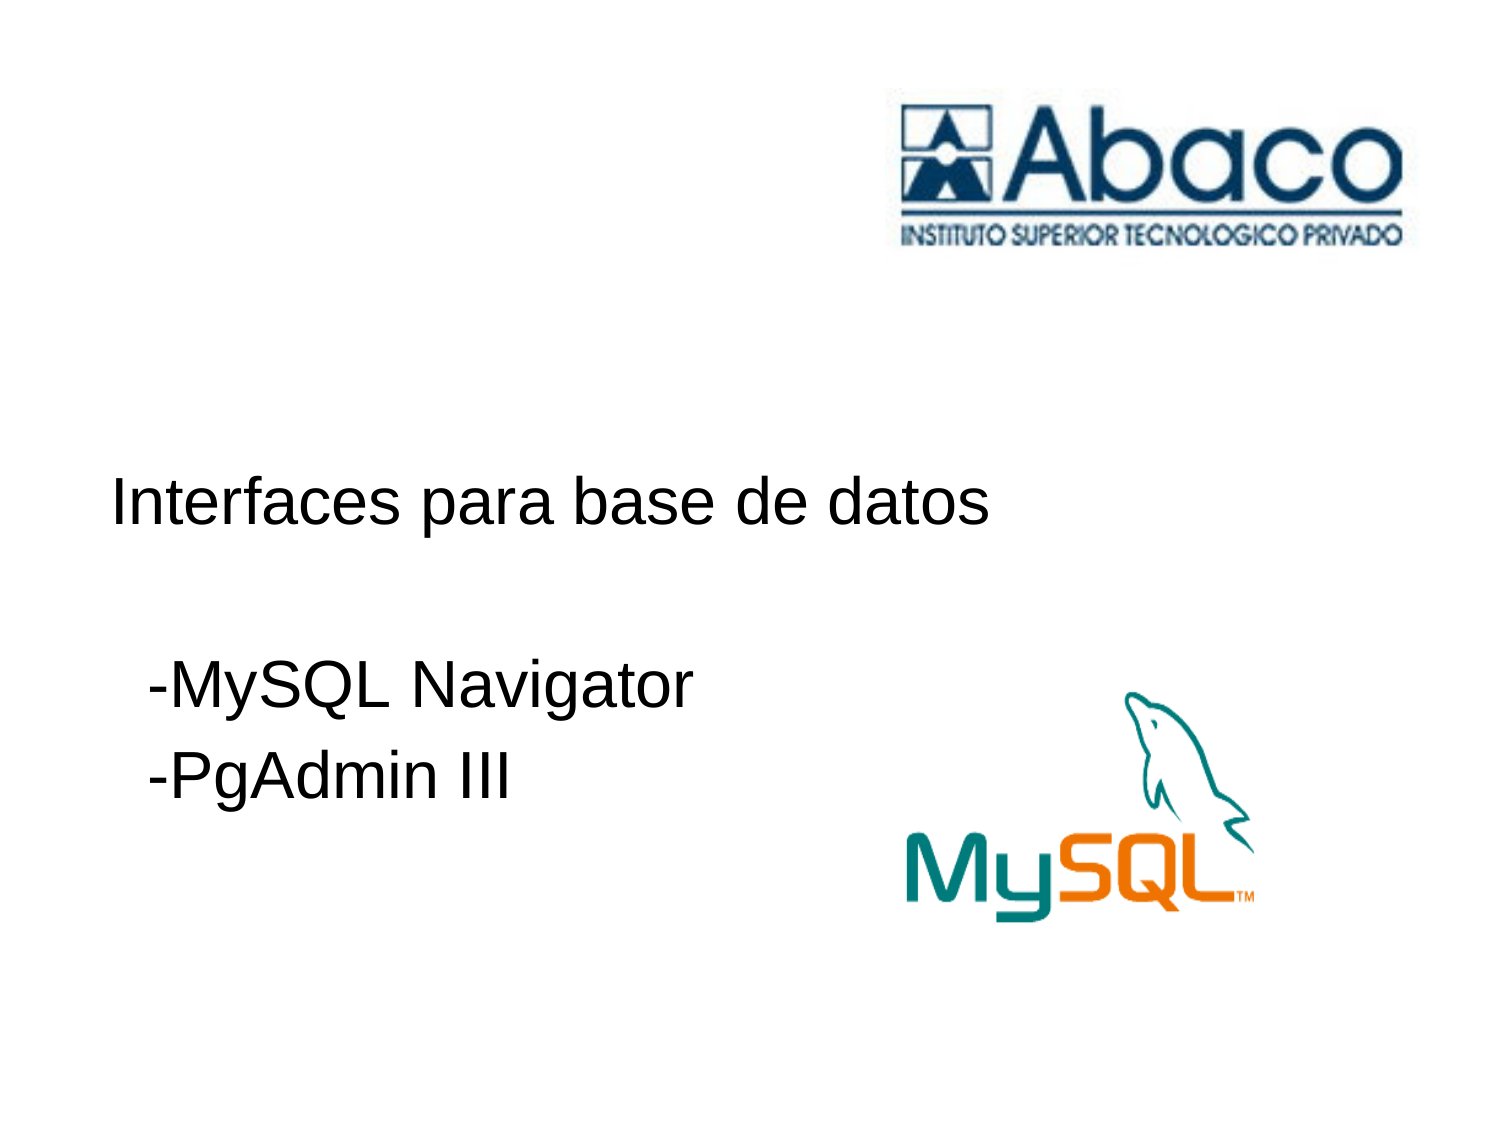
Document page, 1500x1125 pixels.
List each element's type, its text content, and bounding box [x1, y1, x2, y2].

list Interfaces para base de datos -MySQL Navigator -PgAdmin III [76, 456, 1427, 1029]
picture [820, 586, 1341, 1029]
picture [885, 88, 1420, 266]
